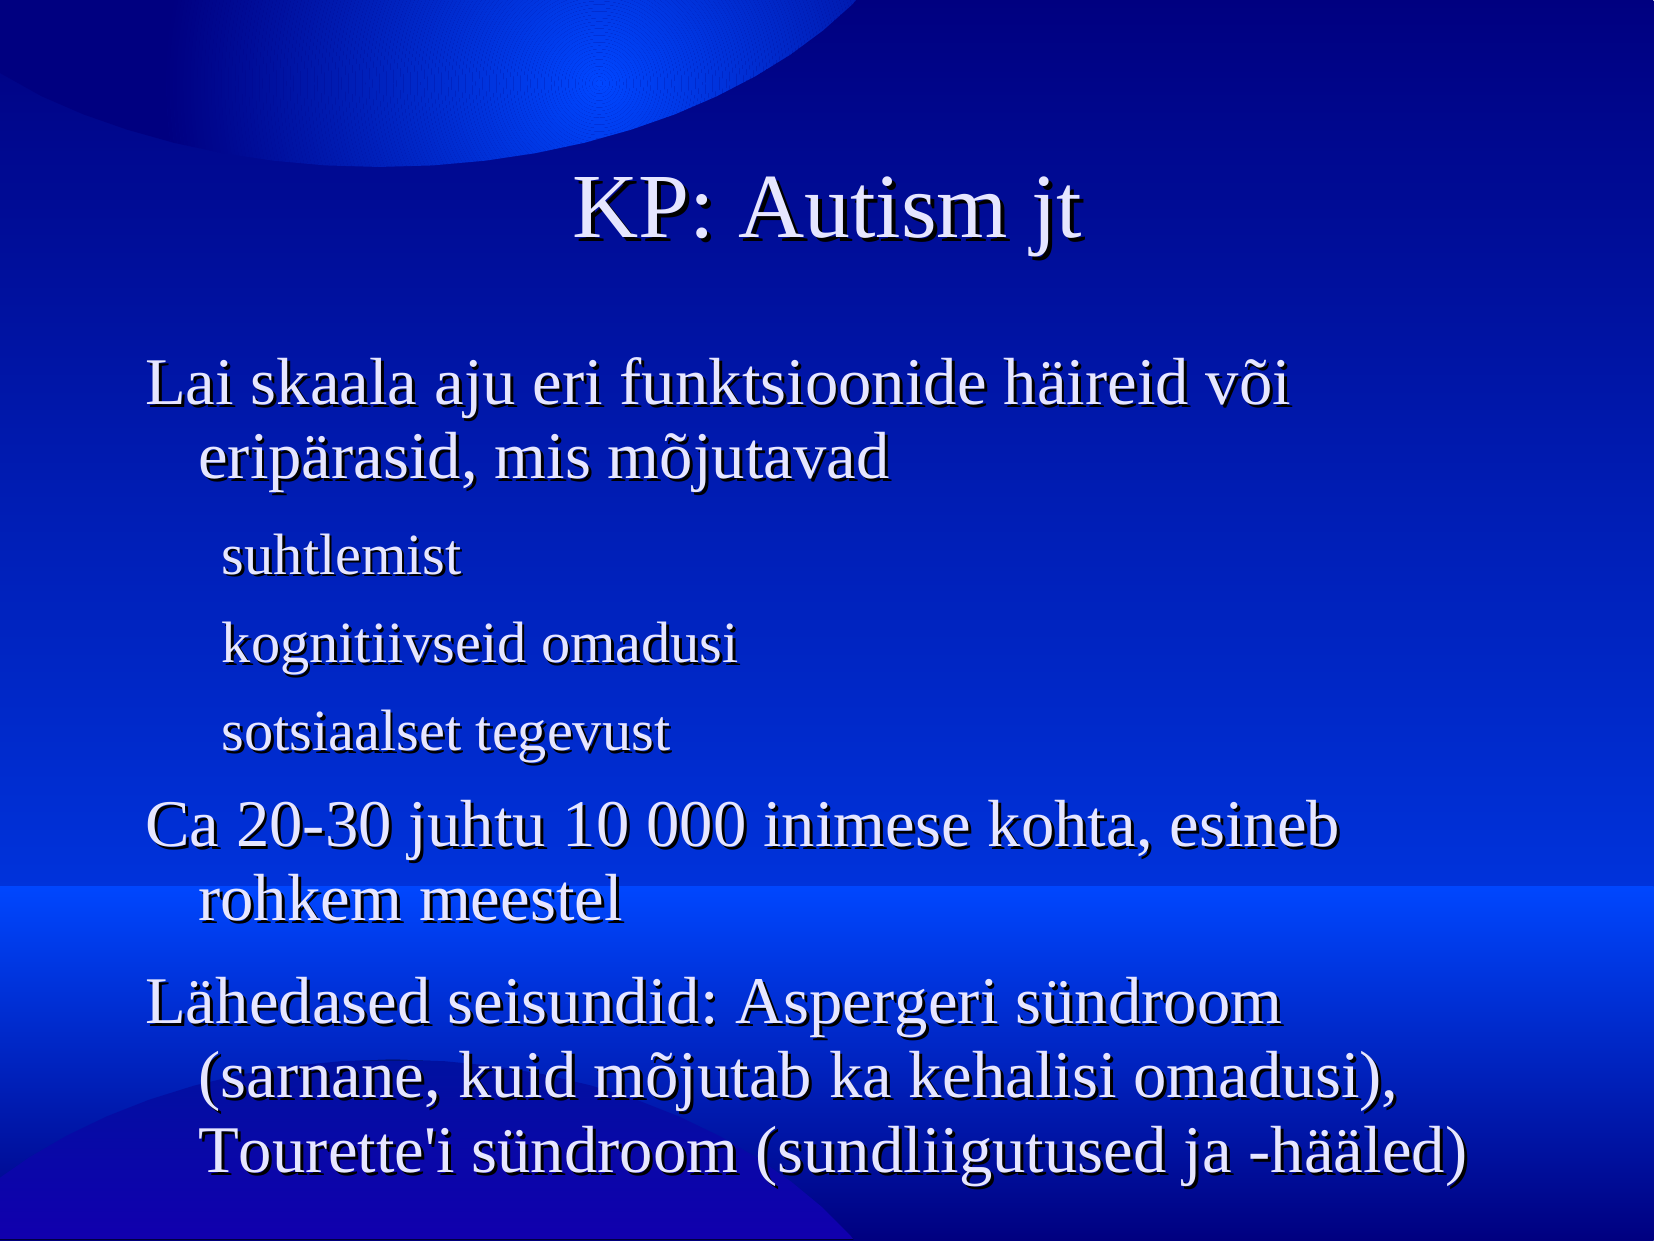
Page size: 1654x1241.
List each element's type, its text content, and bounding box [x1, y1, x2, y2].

title KP: Autism jt [121, 102, 1534, 311]
list Lai skaala aju eri funktsioonide häireid või eripärasid, mis mõjutavad suhtlemist kognitiivseid omadusi sotsiaalset tegevust Ca 20-30 juhtu 10 000 inimese kohta, esineb rohkem meestel Lähedased seisundid: Aspergeri sündroom (sarnane, kuid mõjutab ka kehalisi omadusi), Tourette'i sündroom (sundliigutused ja -hääled) [127, 344, 1540, 1187]
